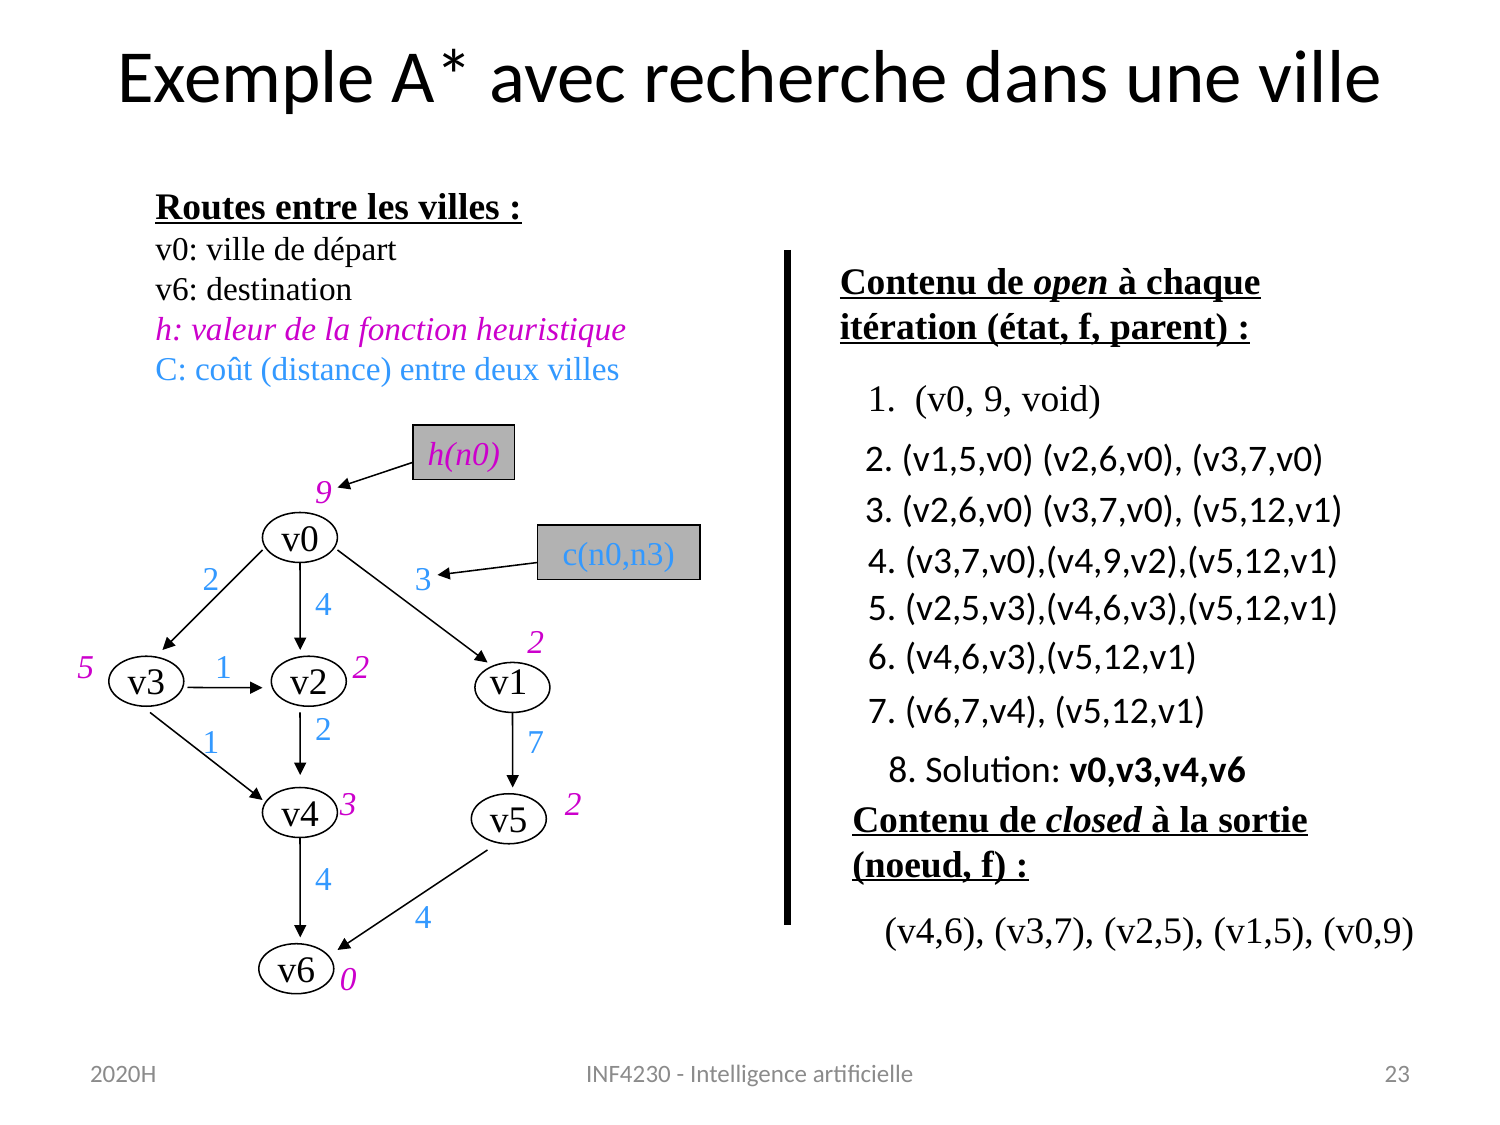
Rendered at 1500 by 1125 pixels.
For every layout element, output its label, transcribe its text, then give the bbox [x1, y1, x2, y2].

text_box 1 [187, 712, 235, 768]
text_box 5. (v2,5,v3),(v4,6,v3),(v5,12,v1) [853, 575, 1430, 636]
text_box 2 [512, 612, 560, 668]
text_box 4 [300, 849, 347, 905]
slide_number 2020H [75, 1042, 425, 1103]
text_box 5 [62, 637, 110, 693]
text_box 4. (v3,7,v0),(v4,9,v2),(v5,12,v1) [853, 528, 1429, 575]
text_box 7 [512, 712, 560, 768]
text_box 0 [325, 949, 372, 1005]
text_box v6 [262, 937, 330, 998]
text_box h(n0) [412, 424, 515, 480]
text_box v5 [475, 787, 543, 848]
title Exemple A* avec recherche dans une ville [75, 3, 1425, 142]
text_box Routes entre les villes : v0: ville de départ v6: destination h: valeur de la fonction heuristique C: coût (distance) entre deux villes [140, 174, 642, 395]
text_box 2 [300, 699, 347, 755]
text_box (v4,6), (v3,7), (v2,5), (v1,5), (v0,9) [869, 898, 1429, 959]
footer INF4230 - Intelligence artificielle [512, 1042, 988, 1103]
text_box 3 [400, 549, 447, 605]
text_box 2 [337, 637, 385, 693]
text_box 1 [200, 637, 247, 693]
text_box 2 [187, 549, 235, 605]
text_box v3 [112, 649, 180, 710]
text_box 4 [300, 574, 347, 630]
text_box 8. Solution: v0,v3,v4,v6 [873, 737, 1261, 798]
text_box v0 [266, 506, 334, 567]
text_box 2. (v1,5,v0) (v2,6,v0), (v3,7,v0) [849, 427, 1397, 477]
text_box 2 [550, 774, 597, 830]
text_box c(n0,n3) [537, 524, 700, 580]
text_box 4 [400, 887, 447, 943]
text_box Contenu de closed à la sortie (noeud, f) : [837, 787, 1350, 893]
text_box 9 [300, 462, 347, 518]
text_box 6. (v4,6,v3),(v5,12,v1) [853, 624, 1318, 678]
text_box 7. (v6,7,v4), (v5,12,v1) [853, 678, 1333, 739]
text_box v4 [266, 781, 334, 842]
text_box Contenu de open à chaque itération (état, f, parent) : [824, 249, 1338, 355]
slide_number <numéro> [1074, 1042, 1425, 1103]
text_box 1. (v0, 9, void) [853, 366, 1418, 427]
text_box 3. (v2,6,v0) (v3,7,v0), (v5,12,v1) [849, 477, 1433, 538]
text_box v1 [475, 649, 543, 710]
text_box 3 [325, 774, 372, 830]
text_box v2 [275, 649, 343, 710]
